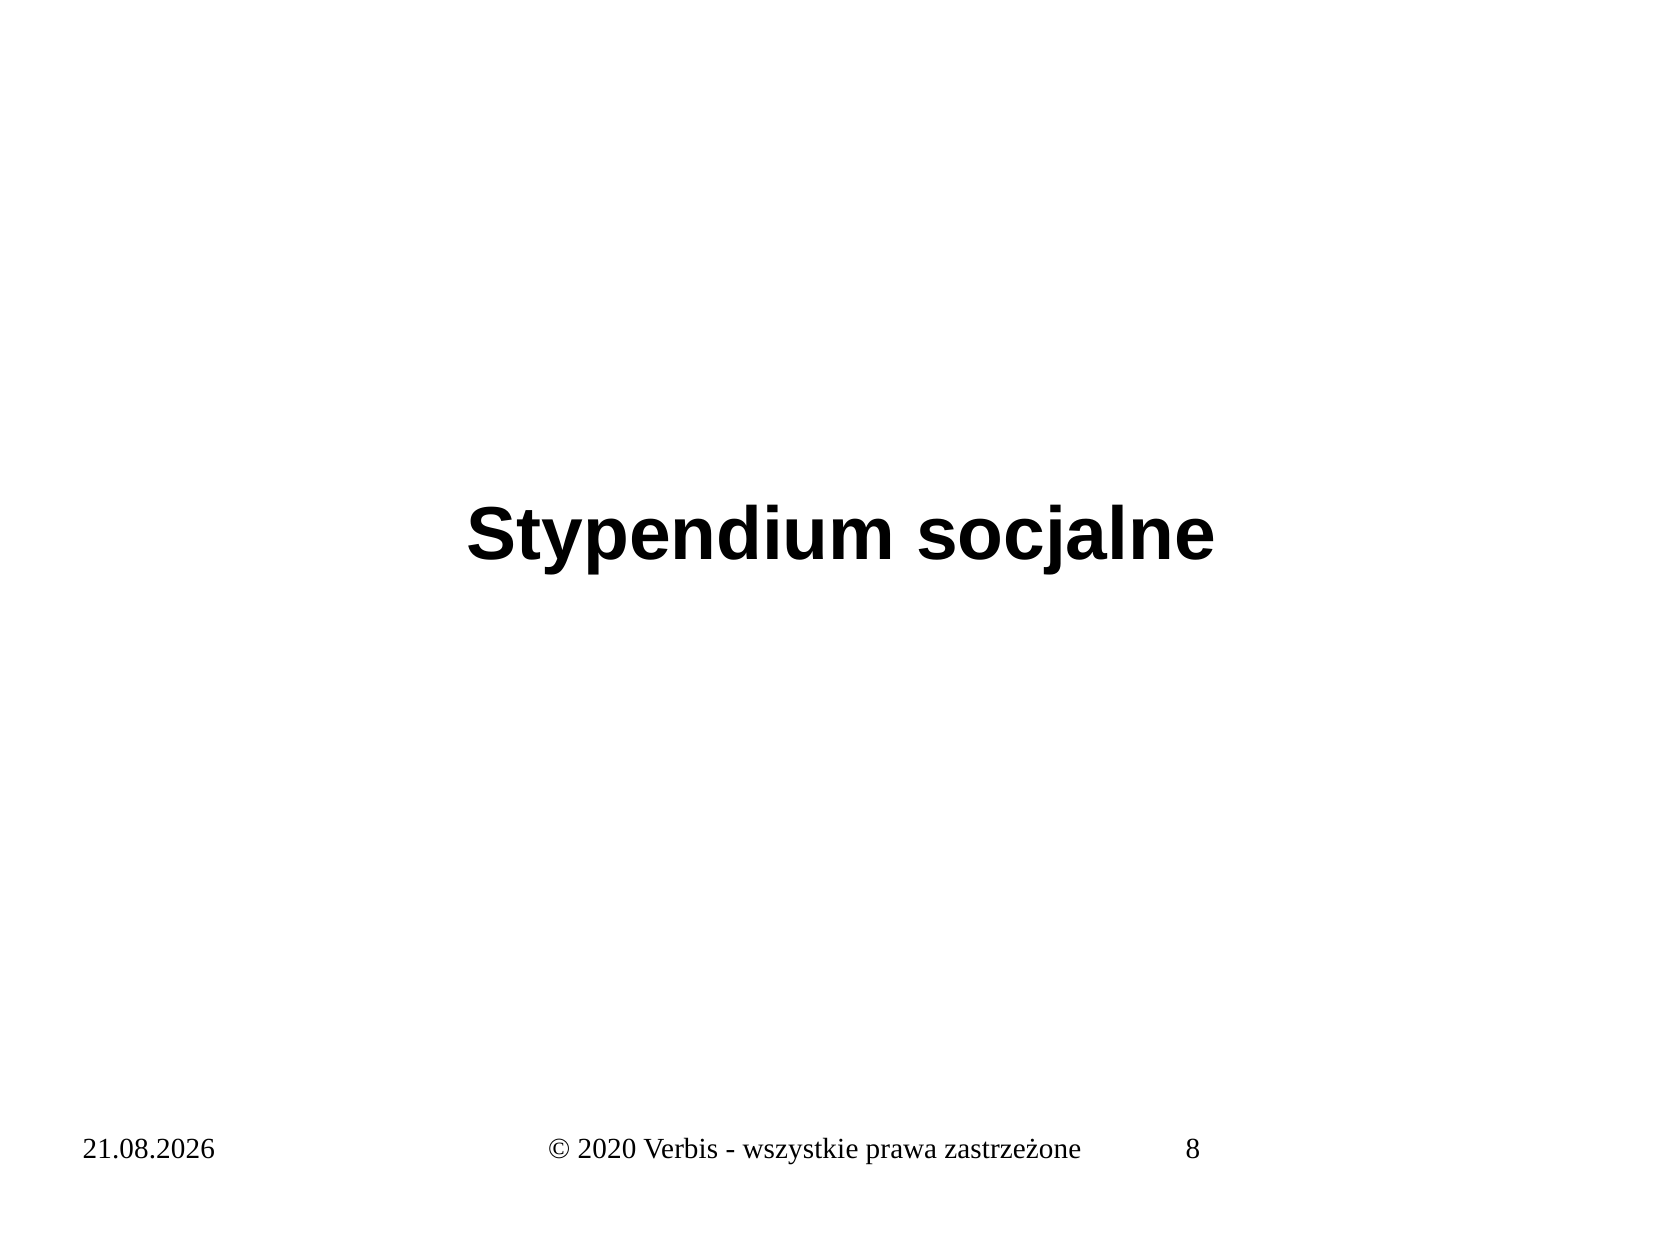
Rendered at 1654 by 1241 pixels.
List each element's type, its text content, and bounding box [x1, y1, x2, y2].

text_box [1185, 1129, 1571, 1216]
text_box [82, 1129, 468, 1216]
text_box Stypendium socjalne [451, 484, 1252, 584]
text_box © 2020 Verbis - wszystkie prawa zastrzeżone [484, 1129, 1146, 1216]
